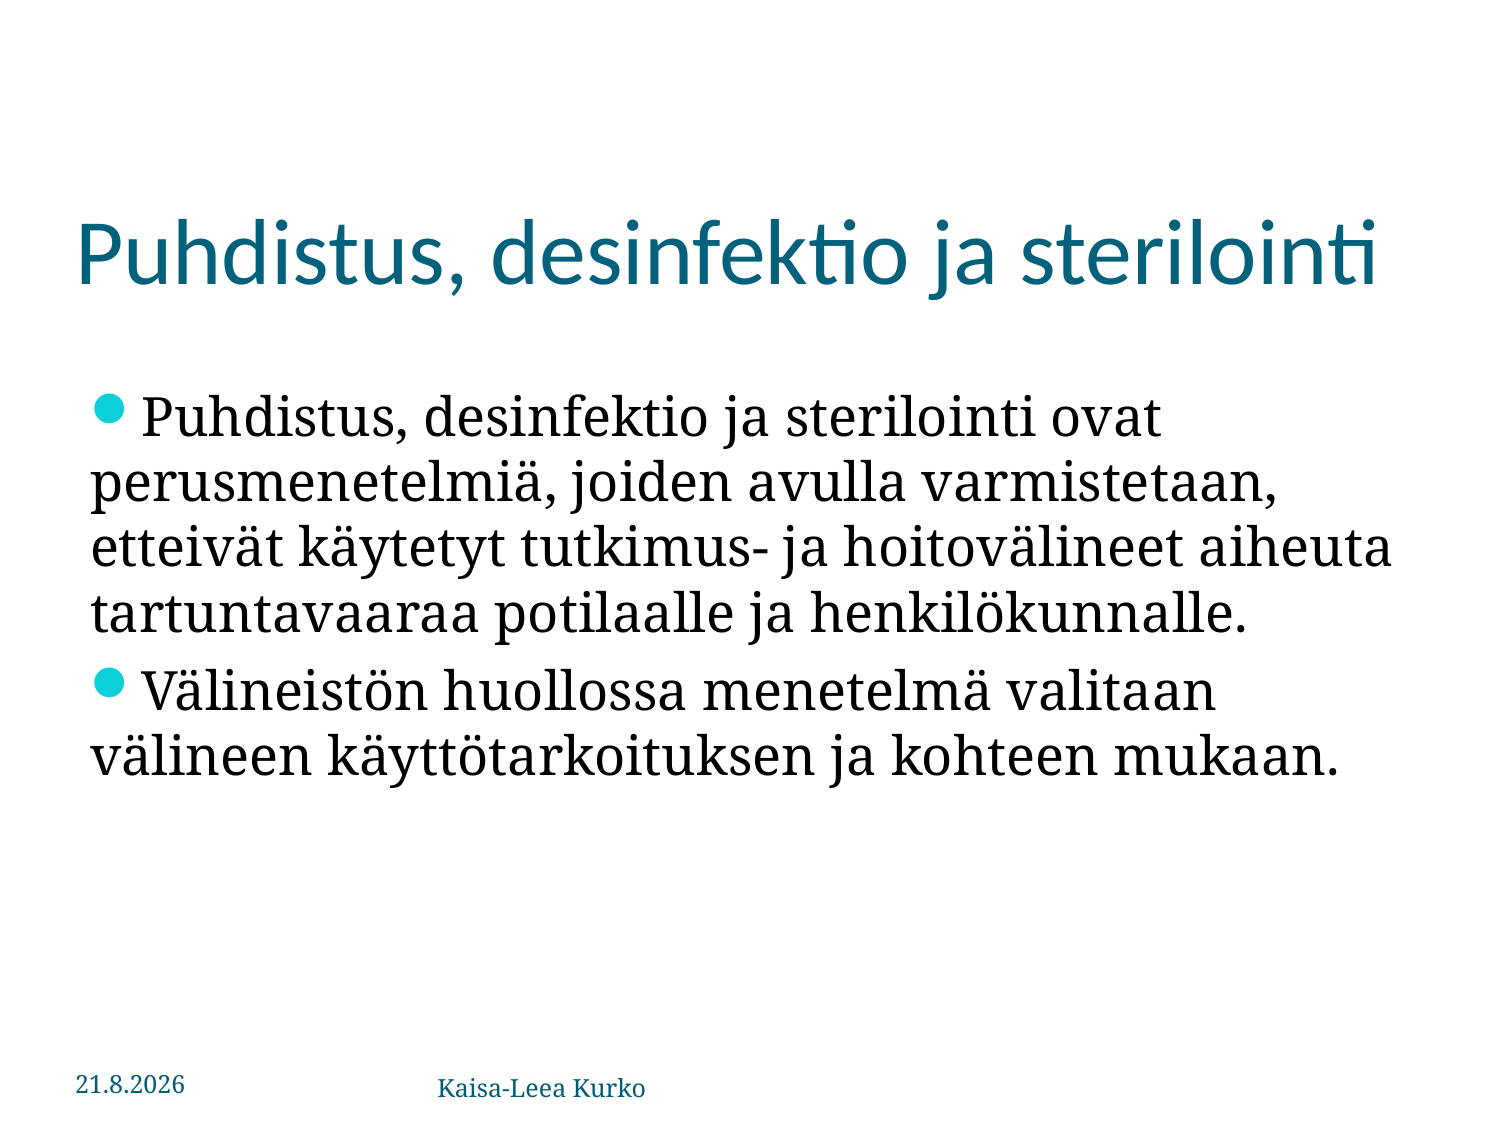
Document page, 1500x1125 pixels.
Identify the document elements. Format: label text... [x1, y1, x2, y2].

title Puhdistus, desinfektio ja sterilointi [75, 115, 1426, 304]
text_box Kaisa-Leea Kurko [437, 1042, 988, 1103]
text_box 9.8.2020 [74, 1042, 426, 1103]
list Puhdistus, desinfektio ja sterilointi ovat perusmenetelmiä, joiden avulla varmistetaan, etteivät käytetyt tutkimus- ja hoitovälineet aiheuta tartuntavaaraa potilaalle ja henkilökunnalle. Välineistön huollossa menetelmä valitaan välineen käyttötarkoituksen ja kohteen mukaan. [75, 375, 1426, 1038]
